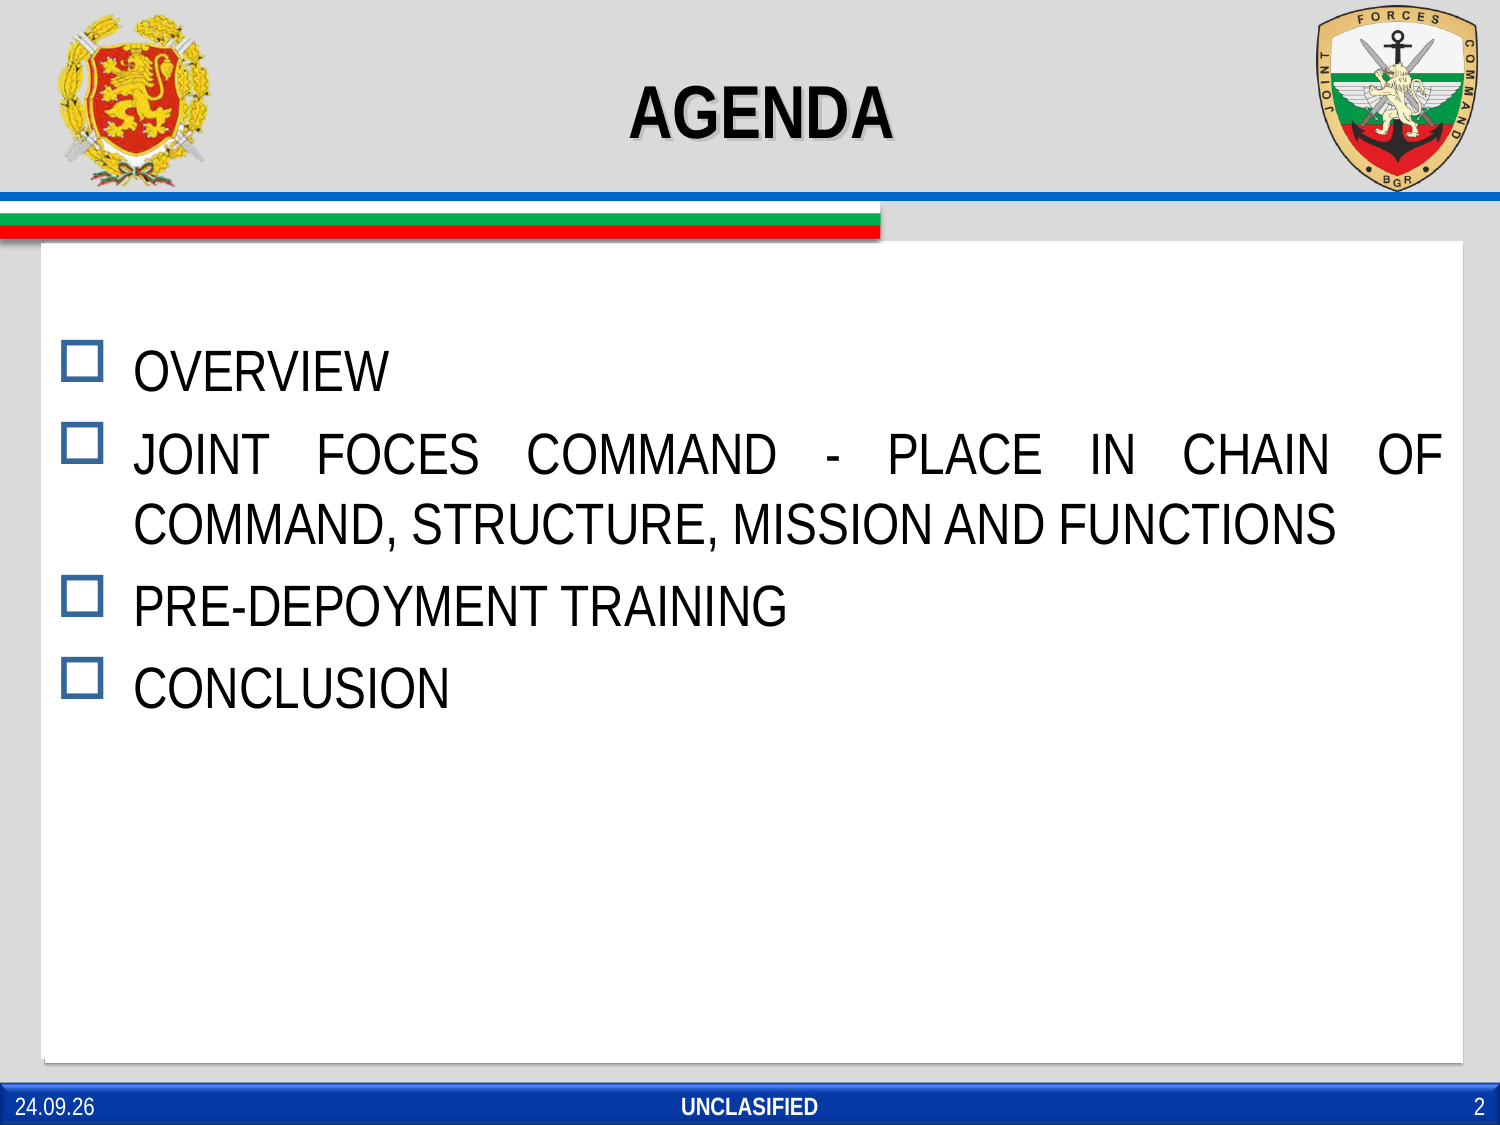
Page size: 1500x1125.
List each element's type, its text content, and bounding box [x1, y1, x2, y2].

title AGENDA [206, 54, 1317, 161]
picture [0, 1077, 1500, 1125]
list OVERVIEW JOINT FOCES COMMAND - PLACE IN CHAIN OF COMMAND, STRUCTURE, MISSION AND FUNCTIONS PRE-DEPOYMENT TRAINING CONCLUSION [41, 243, 1459, 1059]
text_box <number> [1187, 1082, 1500, 1125]
text_box 6.05.23 [0, 1082, 313, 1125]
picture [0, 0, 889, 254]
picture [1316, 5, 1478, 192]
text_box UNCLASIFIED [512, 1082, 988, 1125]
